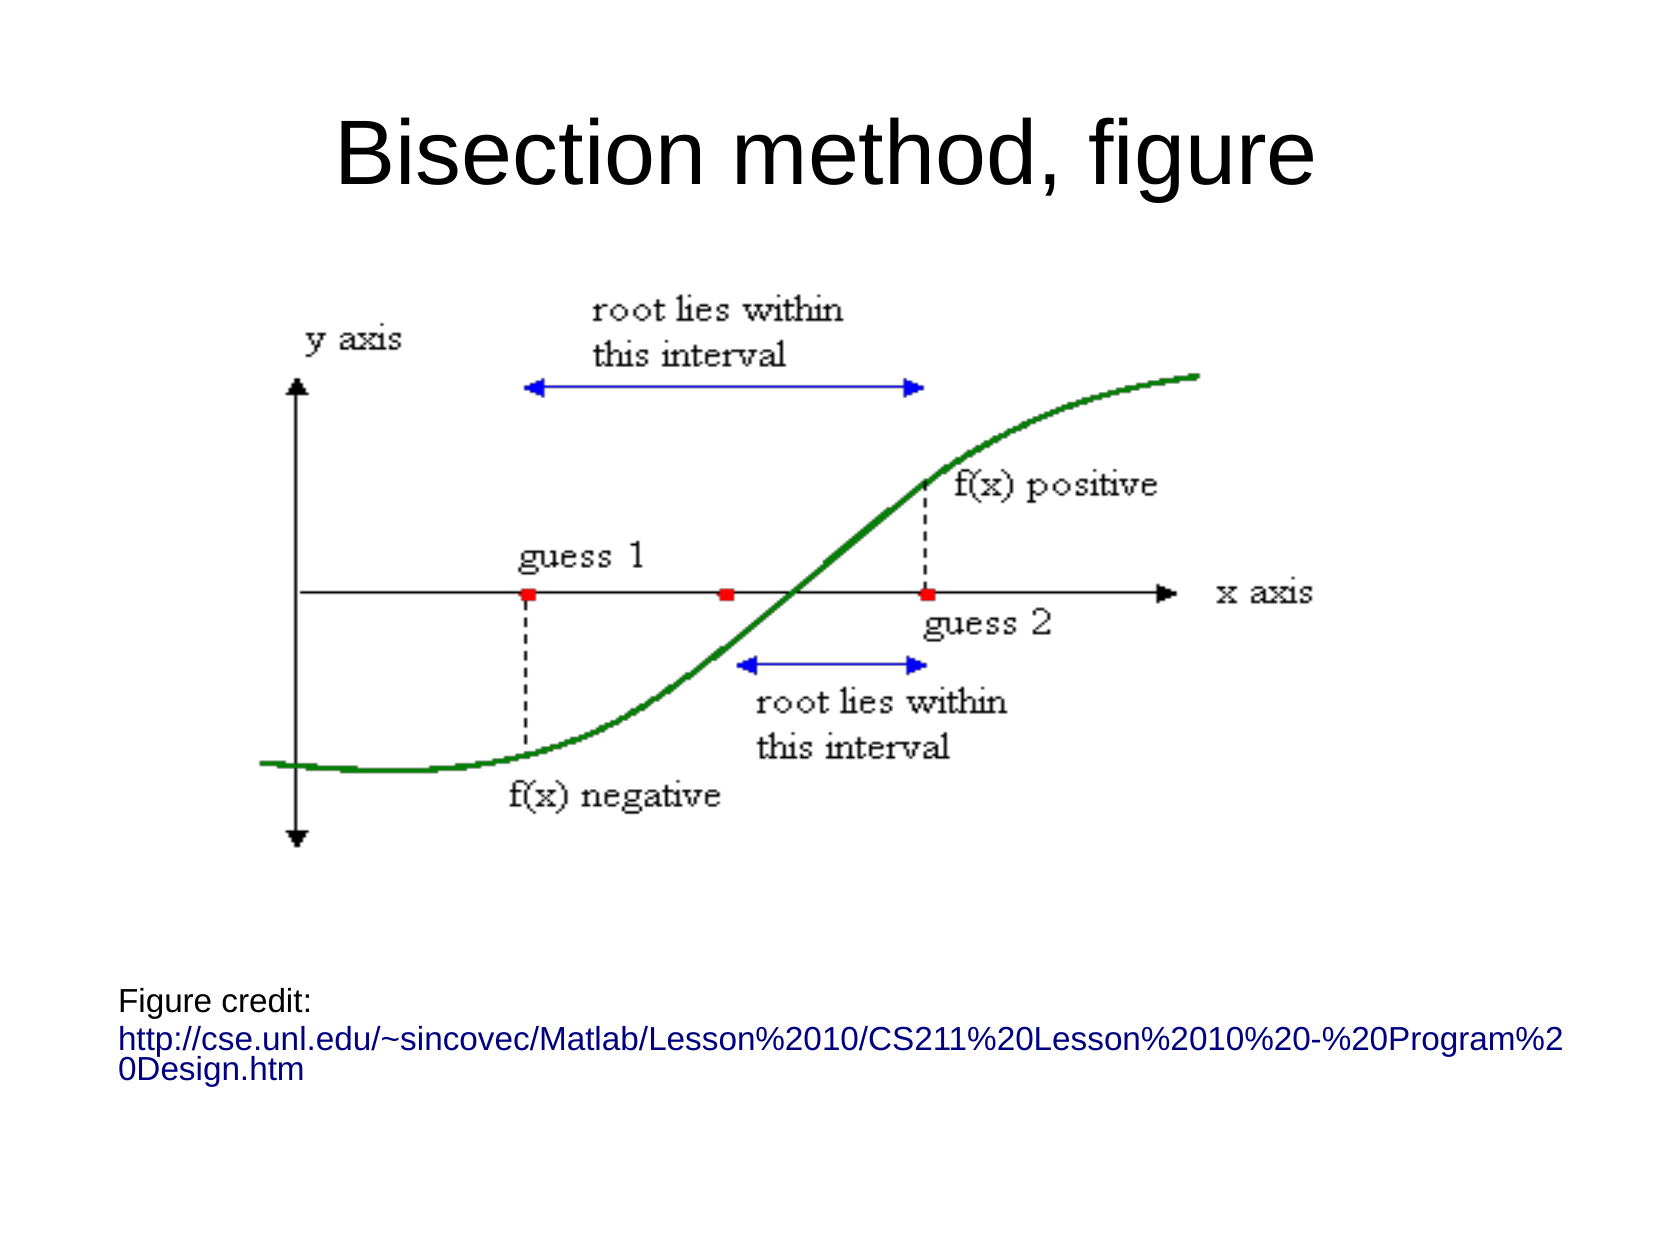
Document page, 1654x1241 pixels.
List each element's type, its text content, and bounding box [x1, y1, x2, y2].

subtitle Figure credit: http://cse.unl.edu/~sincovec/Matlab/Lesson%2010/CS211%20Lesson%2010%20-%20Program%20Design.htm [82, 945, 1571, 1096]
picture [255, 269, 1396, 856]
title Bisection method, figure [82, 49, 1571, 257]
